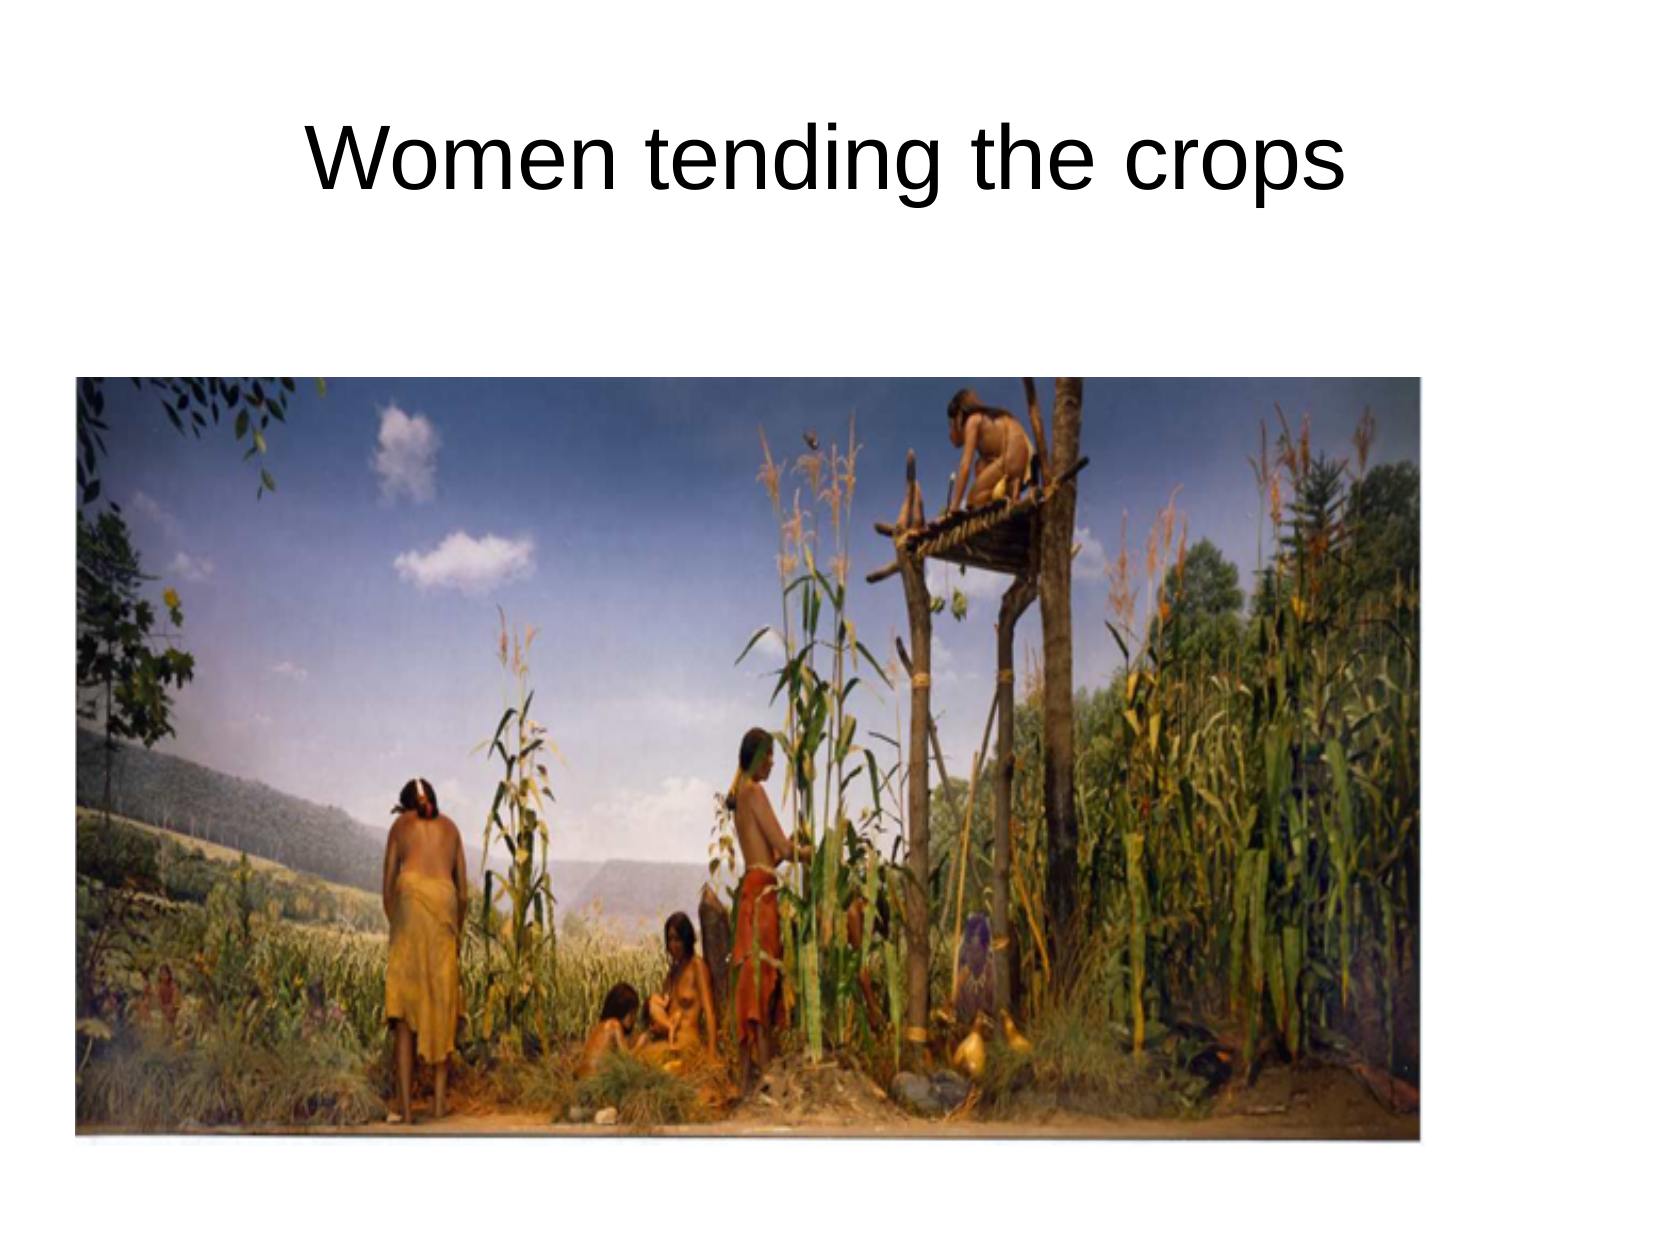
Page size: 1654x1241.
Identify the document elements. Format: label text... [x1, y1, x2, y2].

title Women tending the crops [82, 49, 1571, 257]
picture [75, 377, 1425, 1146]
